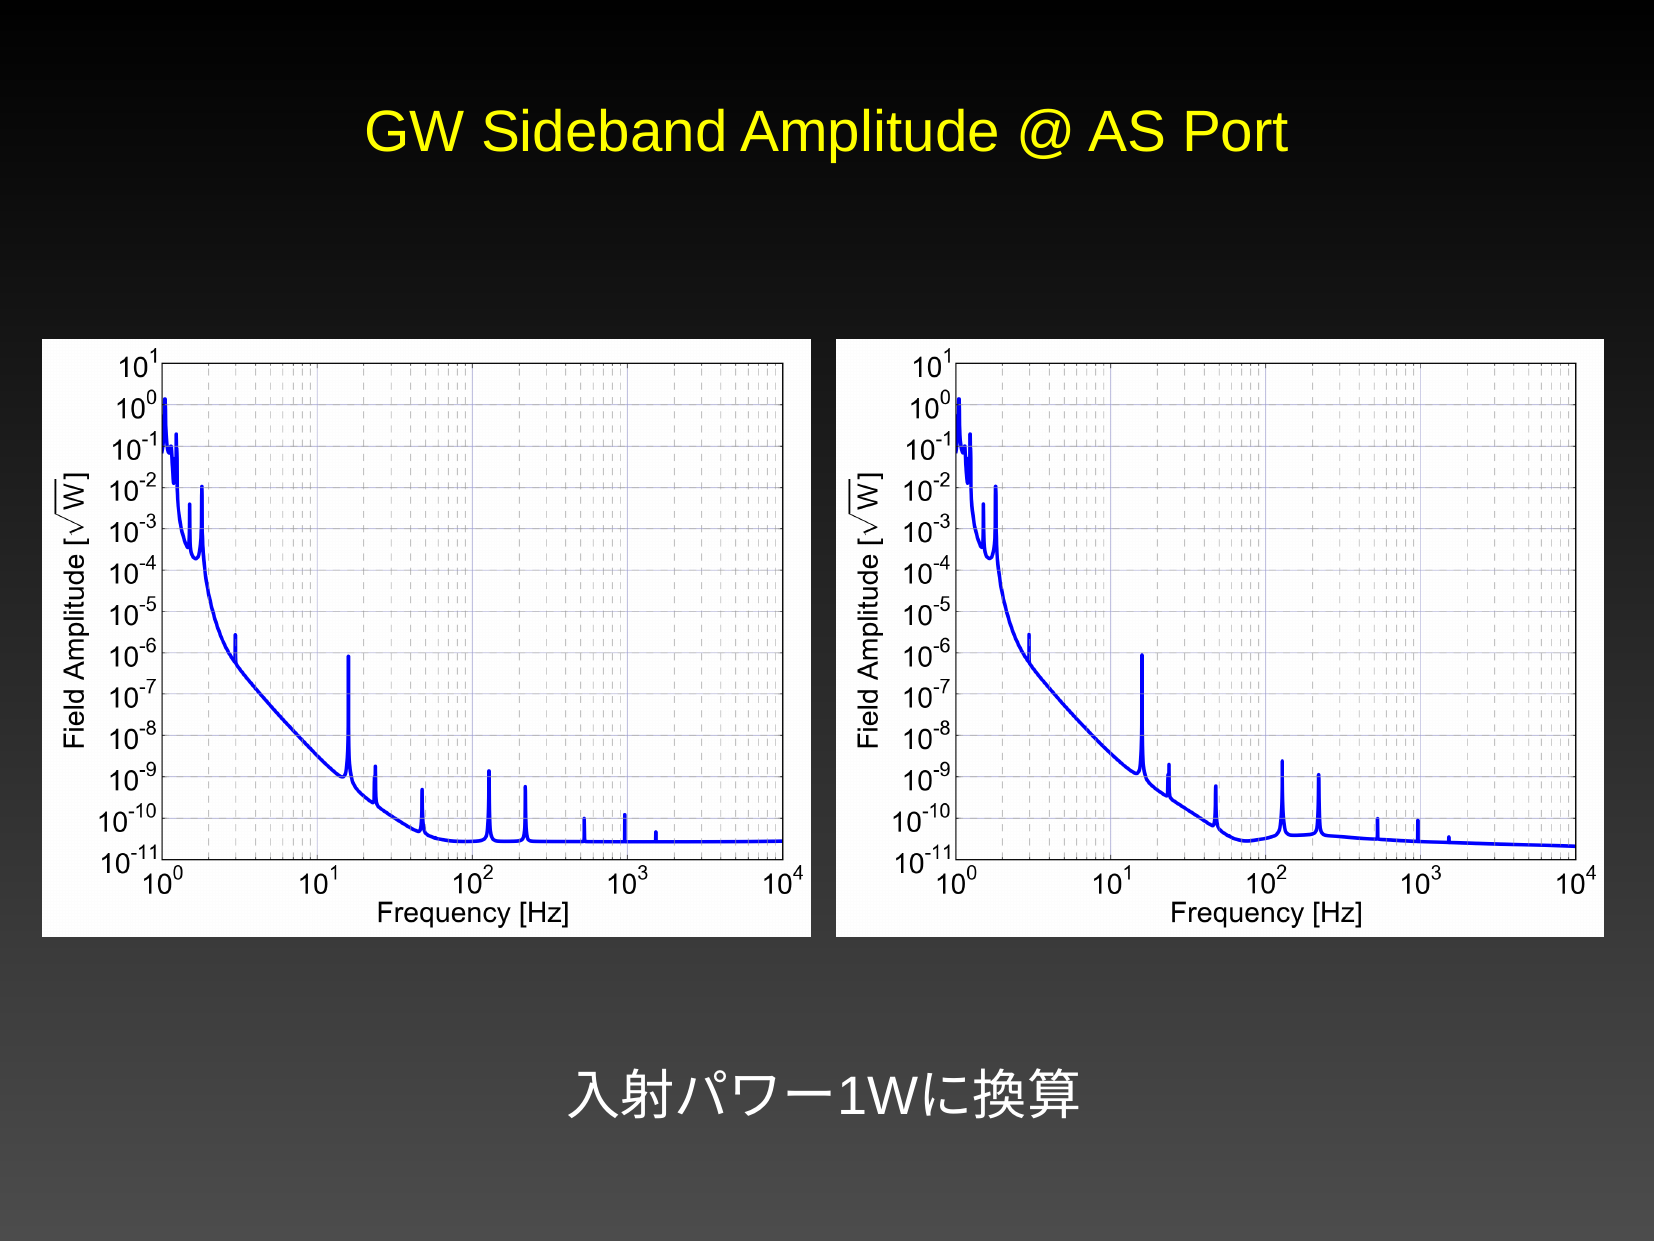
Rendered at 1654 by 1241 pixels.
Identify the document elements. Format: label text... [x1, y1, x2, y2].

text_box 入射パワー1Wに換算 [551, 1044, 1079, 1120]
text_box GW Sideband Amplitude @ AS Port [349, 91, 1304, 171]
picture [836, 339, 1604, 937]
picture [42, 339, 811, 937]
